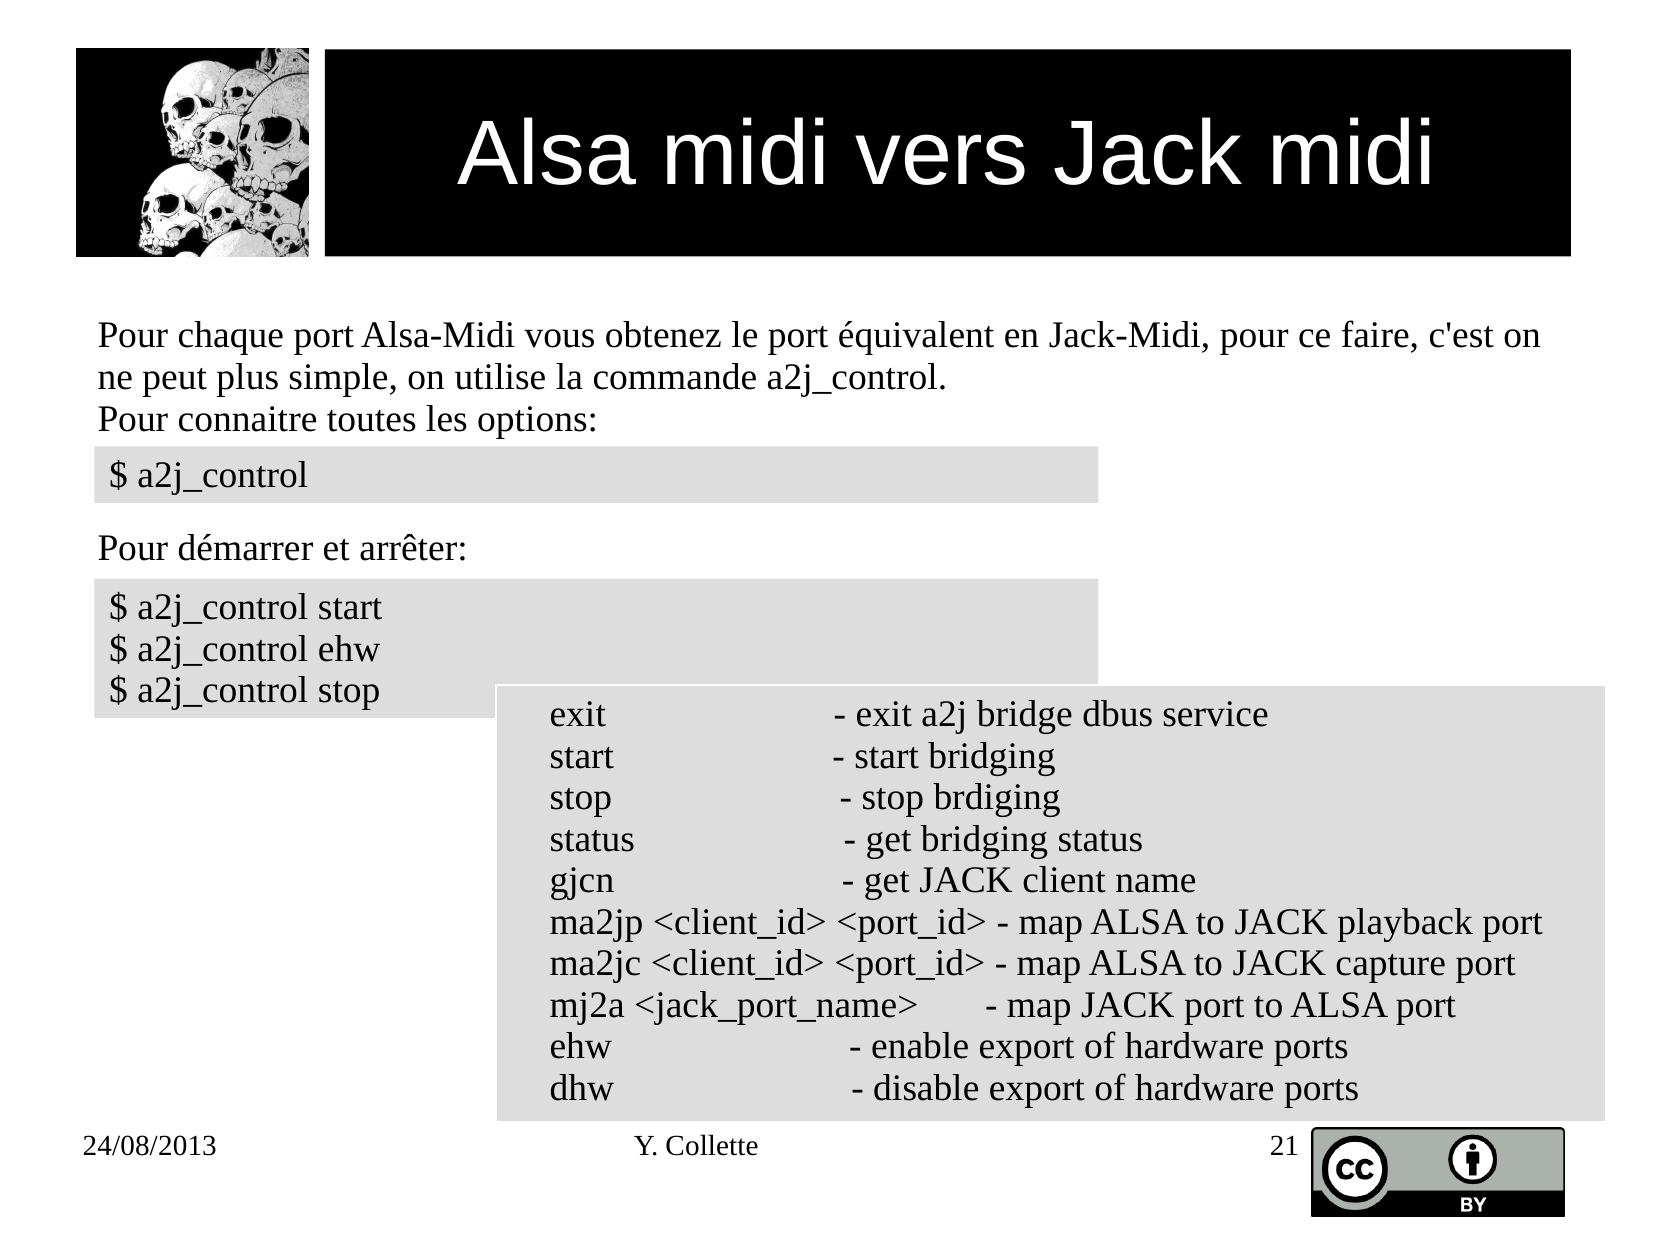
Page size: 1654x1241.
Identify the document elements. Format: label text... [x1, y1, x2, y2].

picture [76, 48, 309, 257]
title Alsa midi vers Jack midi [324, 49, 1571, 257]
text_box Pour démarrer et arrêter: [82, 519, 934, 577]
picture [1311, 1127, 1565, 1217]
text_box $ a2j_control [94, 446, 1099, 503]
text_box $ a2j_control start $ a2j_control ehw $ a2j_control stop [94, 578, 1099, 719]
text_box Pour chaque port Alsa-Midi vous obtenez le port équivalent en Jack-Midi, pour ce faire, c'est on ne peut plus simple, on utilise la commande a2j_control. Pour connaitre toutes les options: [82, 307, 1560, 447]
text_box exit - exit a2j bridge dbus service start - start bridging stop - stop brdiging status - get bridging status gjcn - get JACK client name ma2jp <client_id> <port_id> - map ALSA to JACK playback port ma2jc <client_id> <port_id> - map ALSA to JACK capture port mj2a <jack_port_name> - map JACK port to ALSA port ehw - enable export of hardware ports dhw - disable export of hardware ports [496, 685, 1607, 1123]
